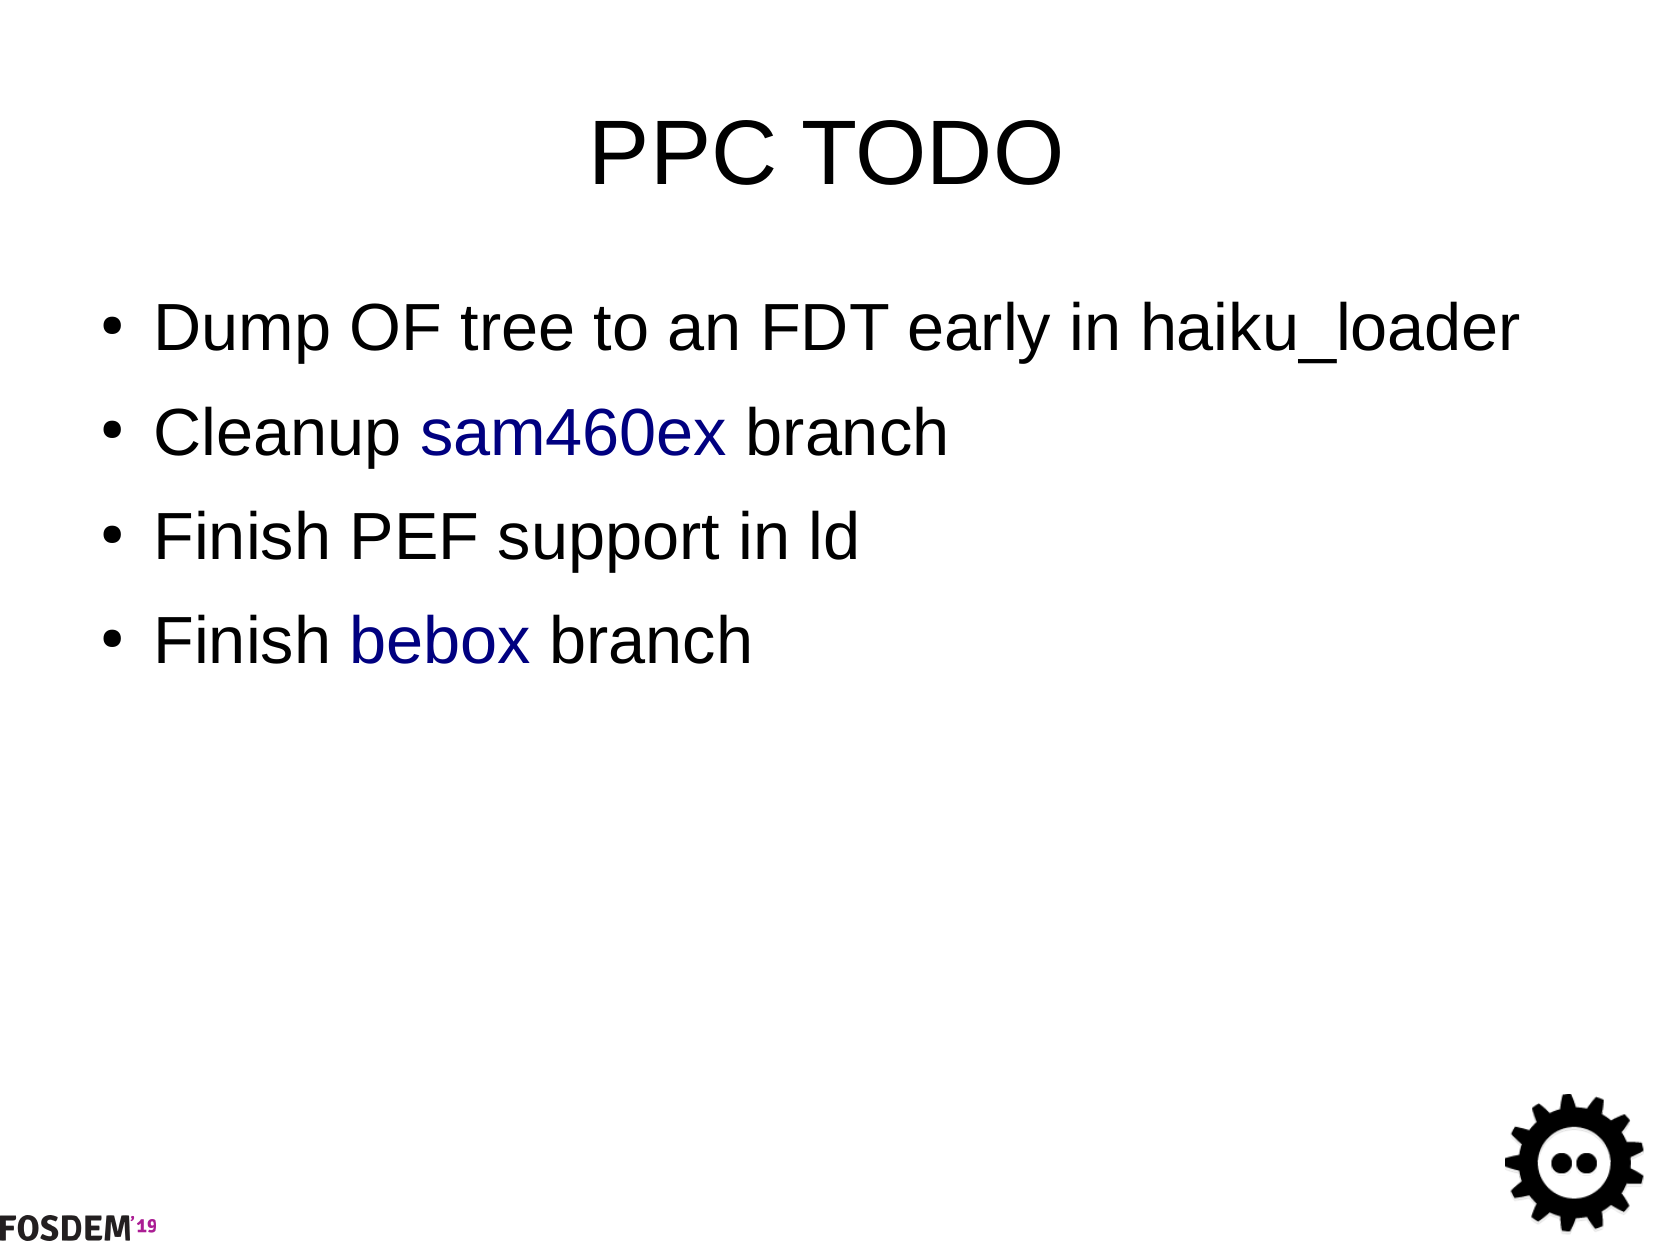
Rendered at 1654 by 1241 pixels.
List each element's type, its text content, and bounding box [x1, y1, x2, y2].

title PPC TODO [82, 49, 1571, 257]
list Dump OF tree to an FDT early in haiku_loader Cleanup sam460ex branch Finish PEF support in ld Finish bebox branch [82, 290, 1571, 1010]
picture [0, 1215, 156, 1241]
picture [1505, 1094, 1648, 1235]
